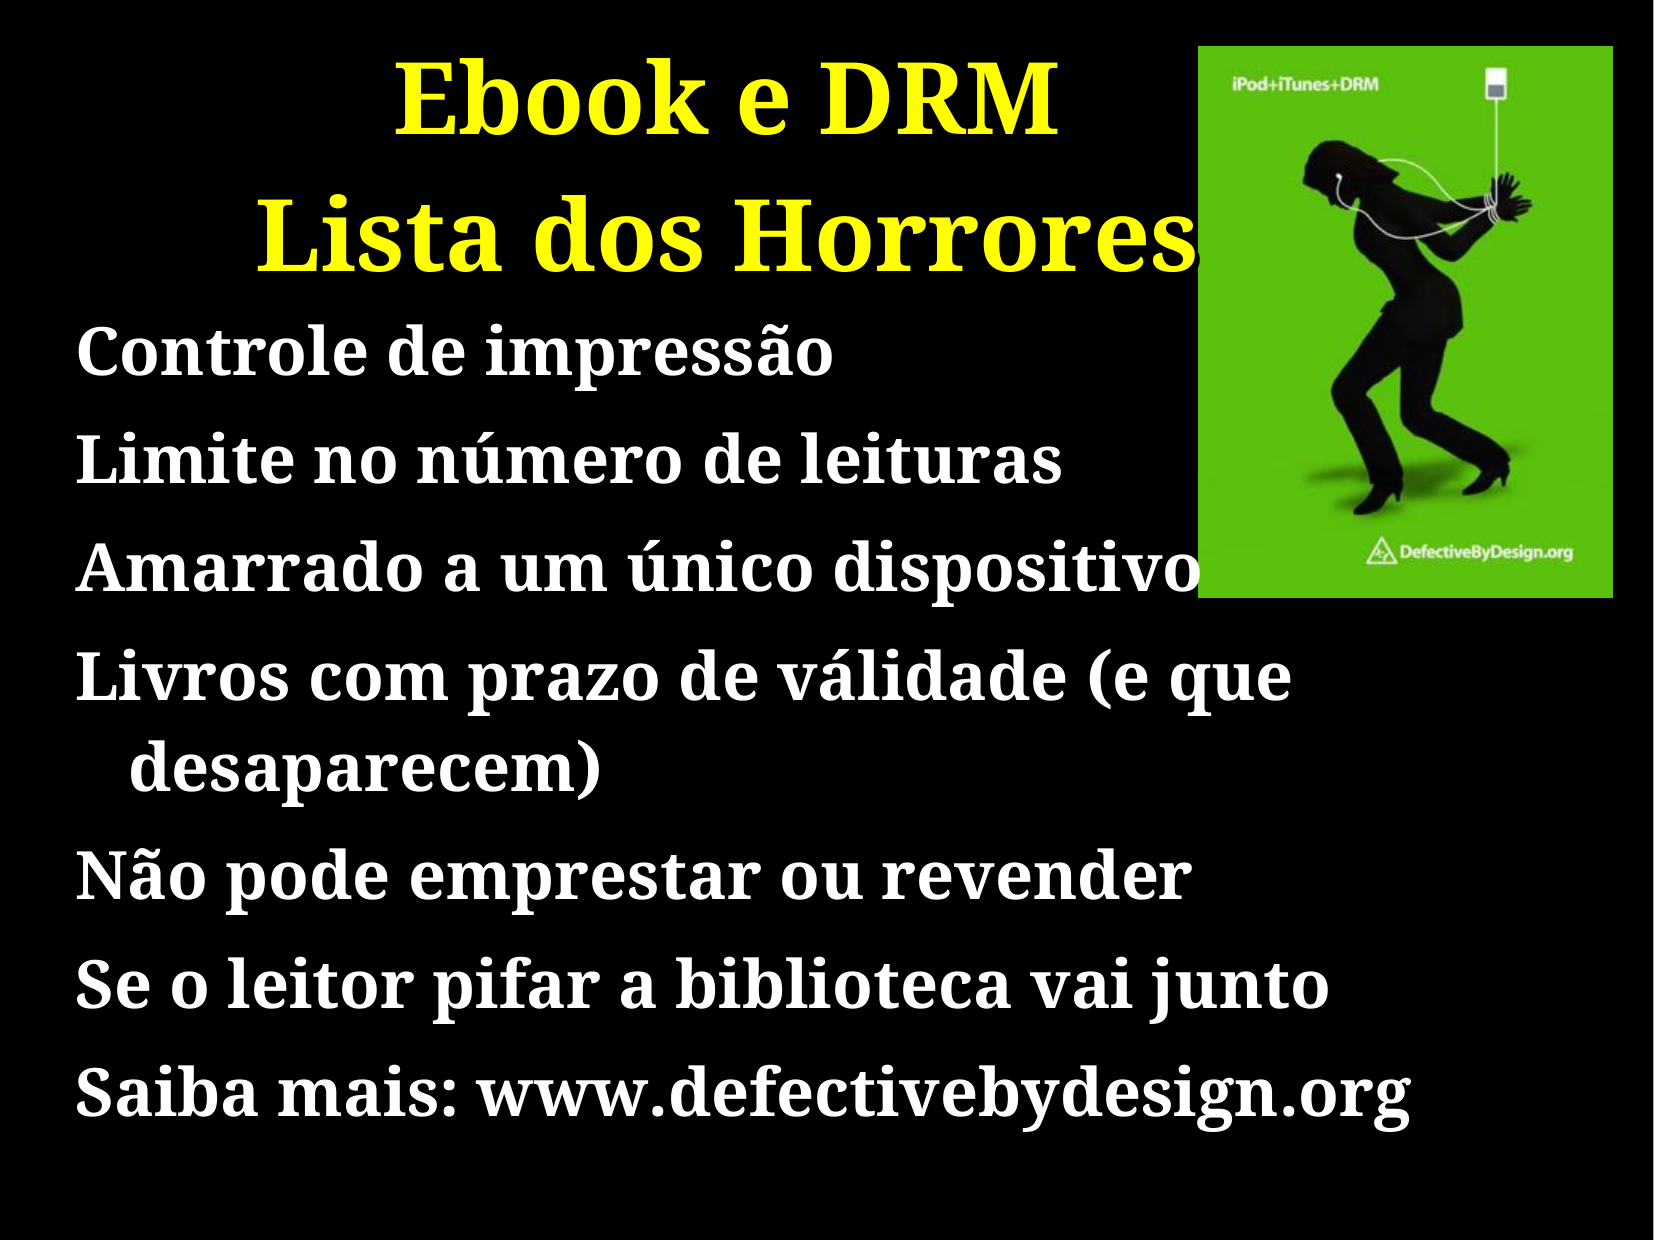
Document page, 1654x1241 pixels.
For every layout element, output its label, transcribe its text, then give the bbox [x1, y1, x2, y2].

list Controle de impressão Limite no número de leituras Amarrado a um único dispositivo Livros com prazo de válidade (e que desaparecem) Não pode emprestar ou revender Se o leitor pifar a biblioteca vai junto Saiba mais: www.defectivebydesign.org [57, 303, 1470, 1199]
picture [1434, 46, 1613, 598]
title Ebook e DRM Lista dos Horrores [21, 16, 1434, 312]
